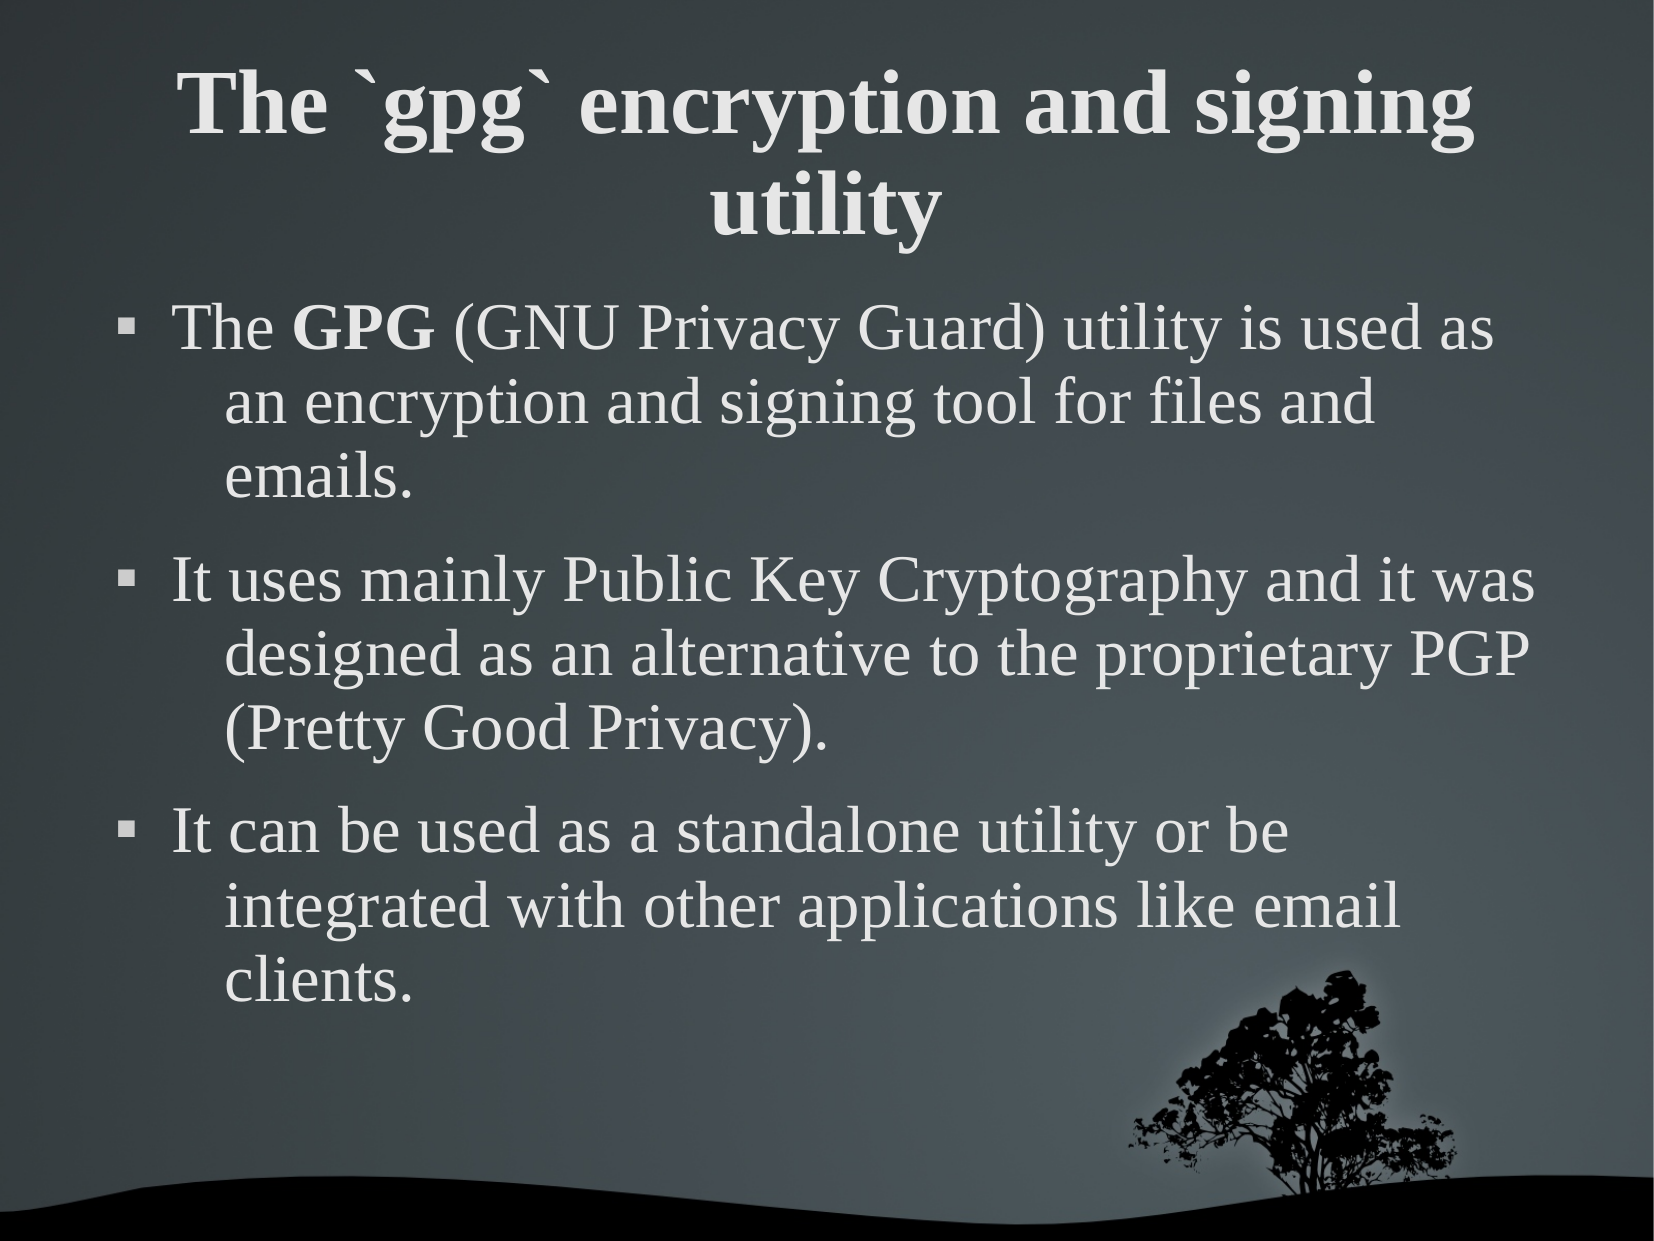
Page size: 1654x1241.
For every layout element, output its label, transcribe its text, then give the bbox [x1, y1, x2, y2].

picture [0, 0, 1654, 1241]
title The `gpg` encryption and signing utility [82, 33, 1571, 273]
list The GPG (GNU Privacy Guard) utility is used as an encryption and signing tool for files and emails. It uses mainly Public Key Cryptography and it was designed as an alternative to the proprietary PGP (Pretty Good Privacy). It can be used as a standalone utility or be integrated with other applications like email clients. [82, 290, 1571, 1164]
